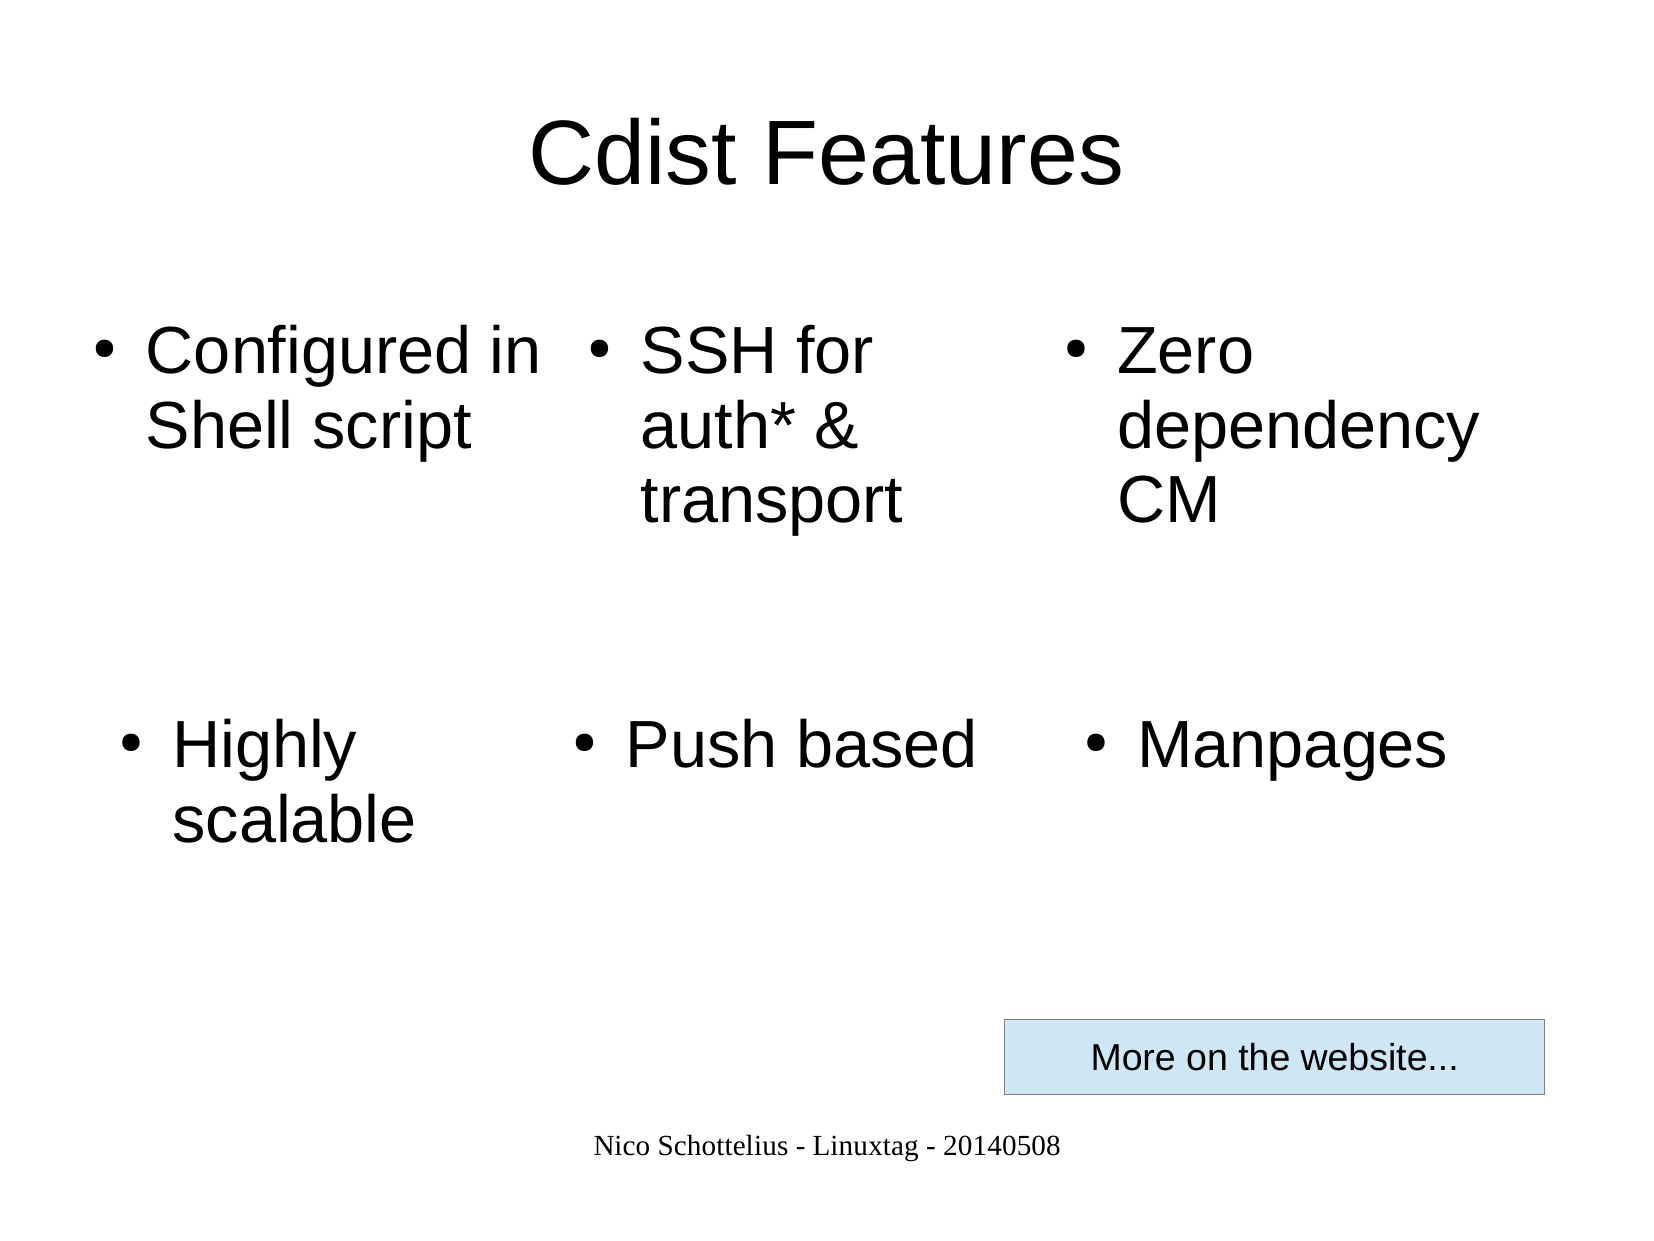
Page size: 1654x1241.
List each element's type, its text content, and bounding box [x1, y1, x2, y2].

list Highly scalable [101, 706, 570, 1050]
list Zero dependency CM [1046, 312, 1515, 657]
list Manpages [1066, 706, 1536, 1019]
list SSH for auth* & transport [569, 312, 1039, 657]
list Configured in Shell script [74, 312, 544, 657]
text_box More on the website... [1004, 1019, 1545, 1095]
list Push based [570, 706, 1024, 1050]
title Cdist Features [82, 49, 1571, 257]
